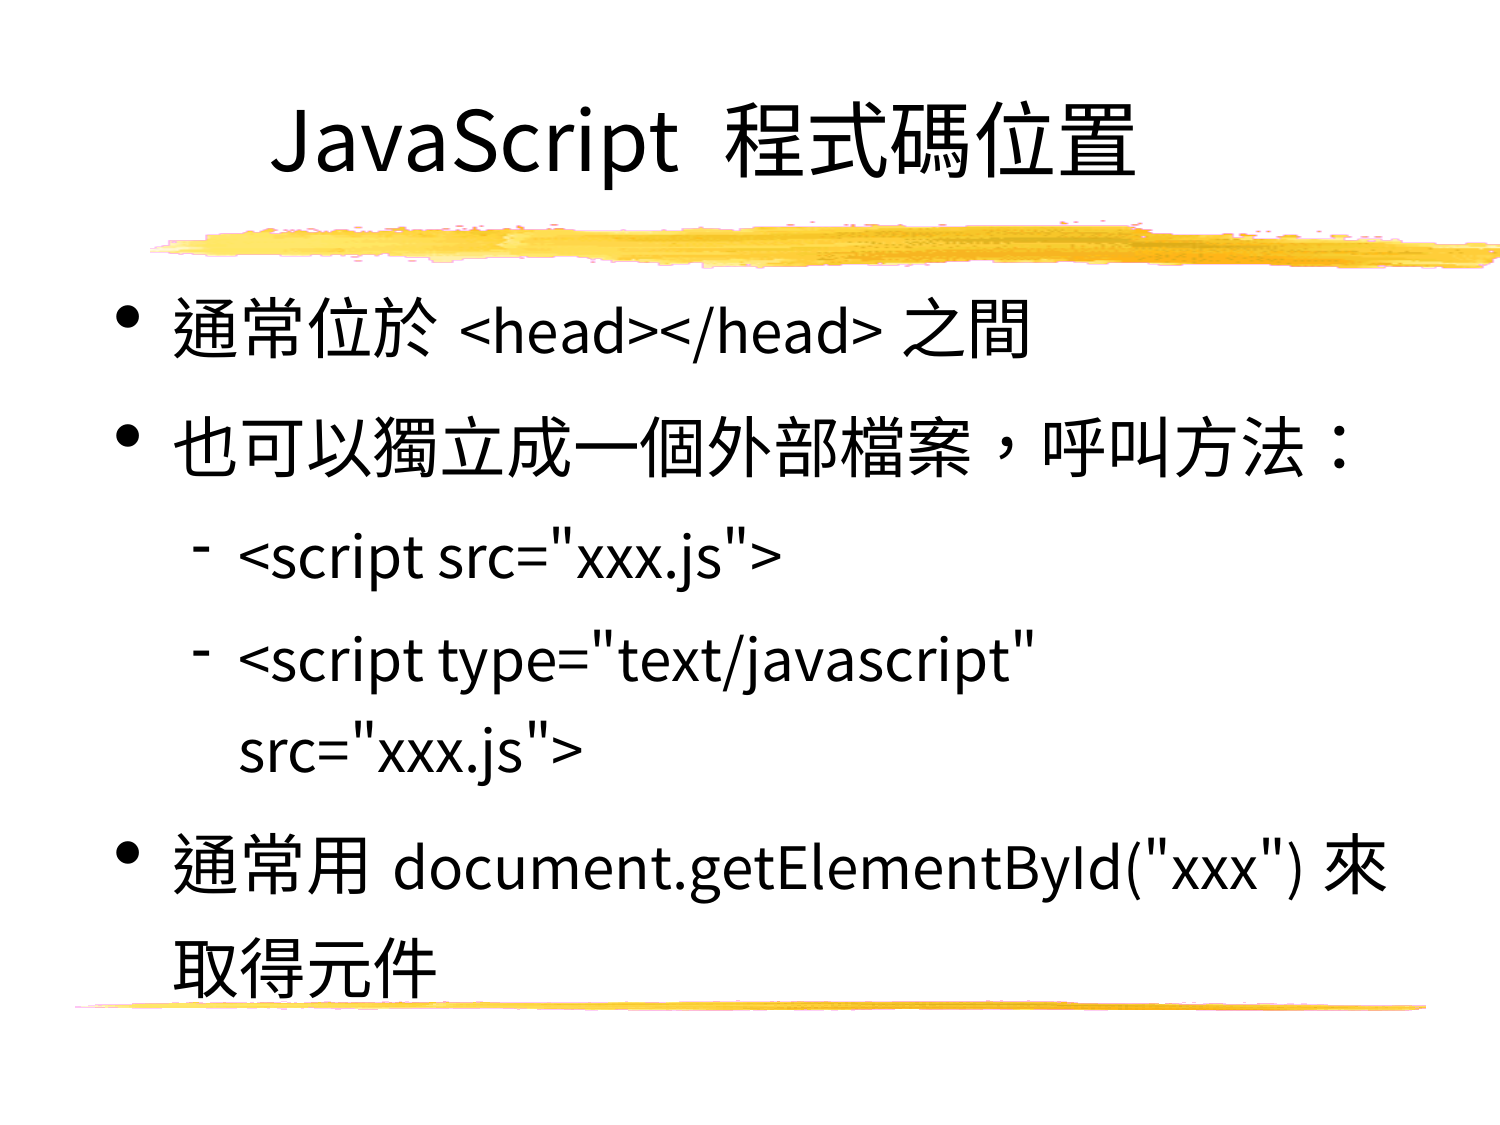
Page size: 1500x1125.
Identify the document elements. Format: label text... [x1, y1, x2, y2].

picture [150, 215, 1500, 279]
title JavaScript 程式碼位置 [66, 35, 1342, 225]
picture [75, 999, 116, 1013]
list 通常位於<head></head>之間 也可以獨立成一個外部檔案，呼叫方法： <script src="xxx.js"> <script type="text/javascript" src="xxx.js"> 通常用document.getElementById("xxx")來取得元件 [116, 268, 1392, 1023]
picture [1392, 999, 1426, 1013]
